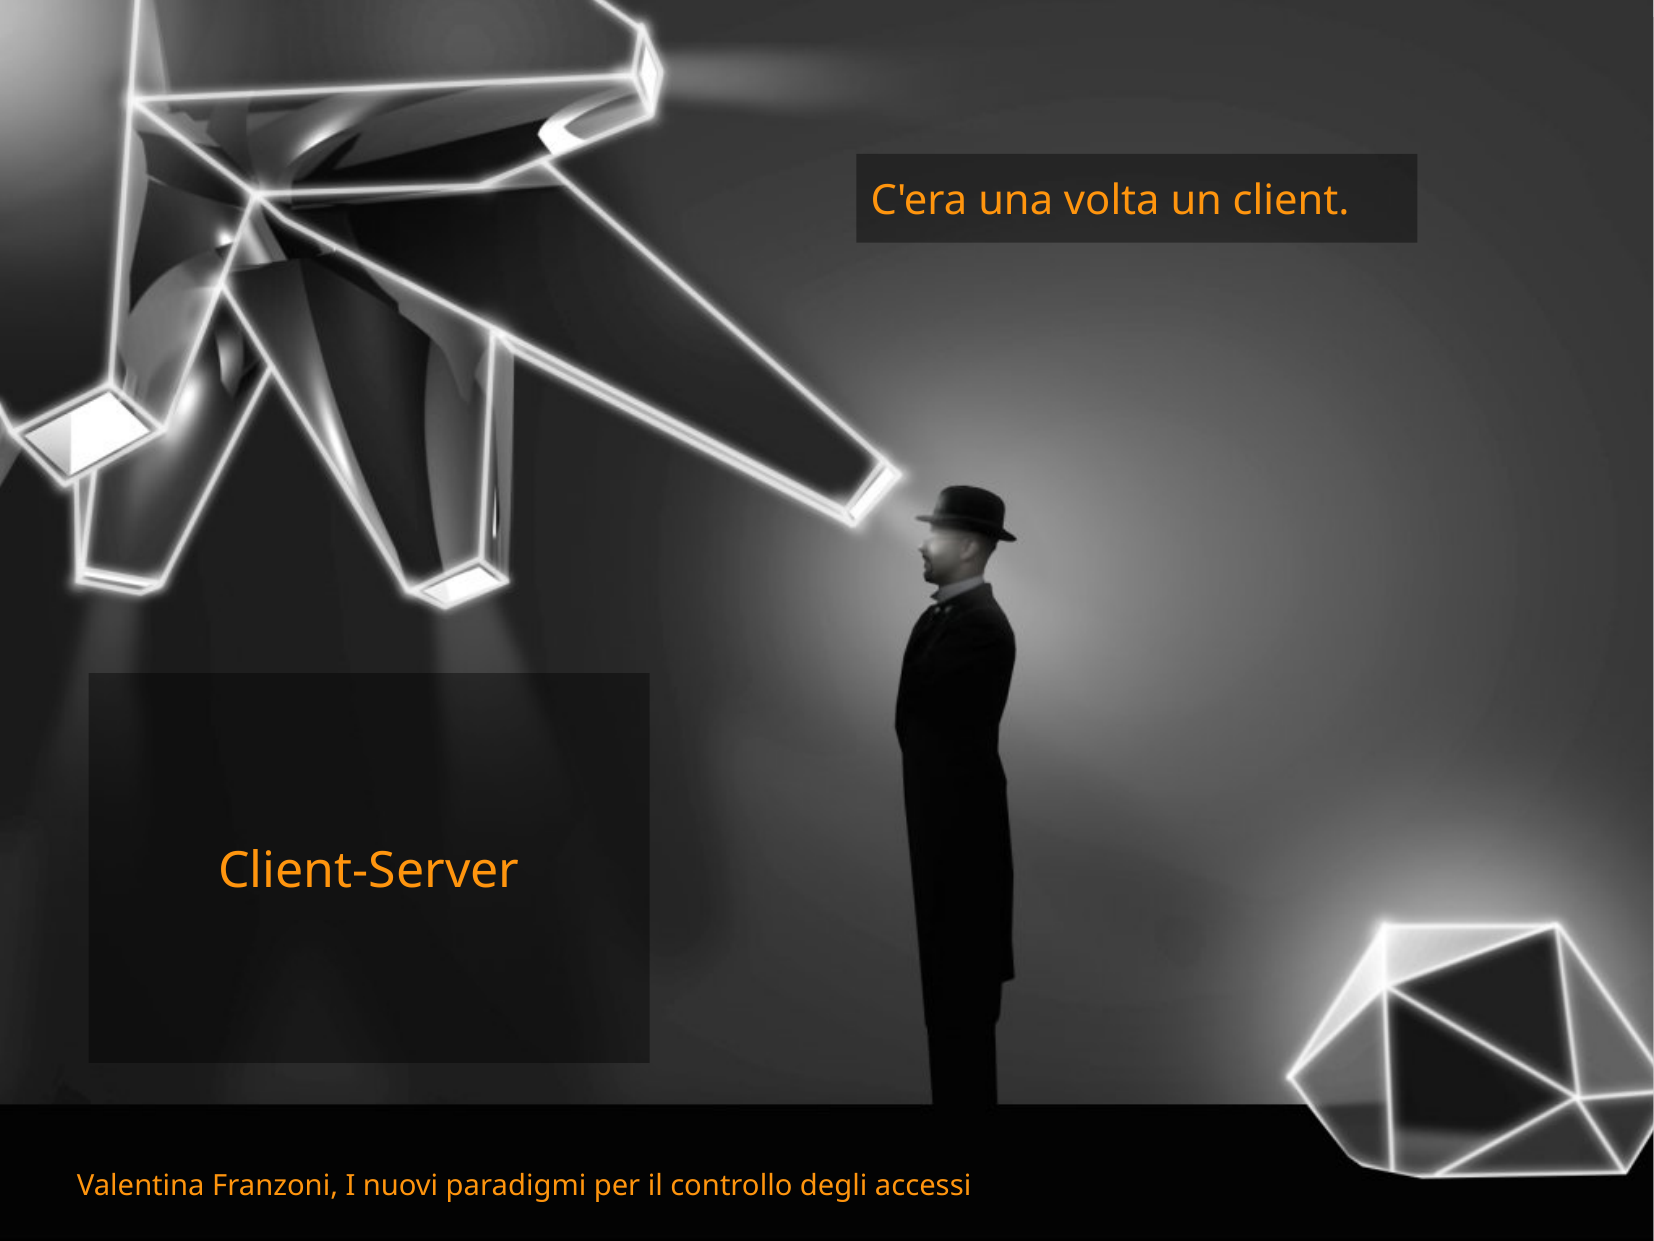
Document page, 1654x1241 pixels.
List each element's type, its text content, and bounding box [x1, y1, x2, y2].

title C'era una volta un client. [856, 153, 1418, 243]
title Valentina Franzoni, I nuovi paradigmi per il controllo degli accessi [76, 1139, 1465, 1229]
picture [0, 0, 1654, 1241]
title Client-Server [88, 673, 650, 1063]
